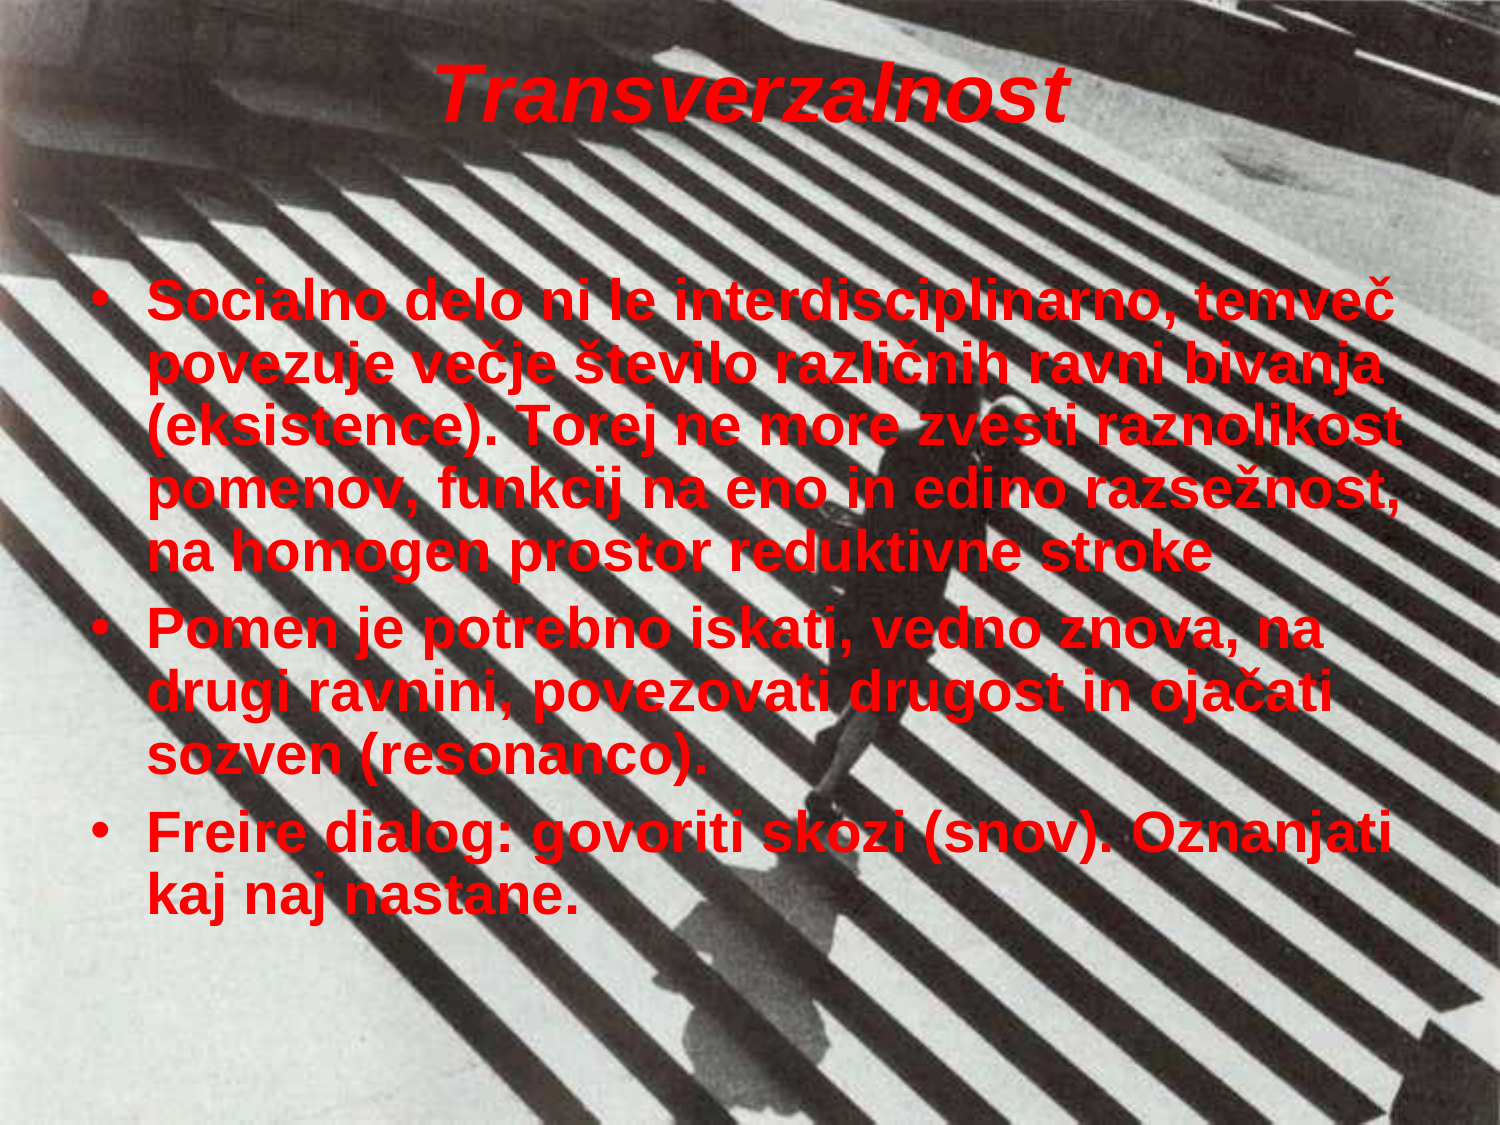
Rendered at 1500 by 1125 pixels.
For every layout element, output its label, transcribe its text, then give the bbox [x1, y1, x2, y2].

picture [0, 0, 1500, 1125]
list Socialno delo ni le interdisciplinarno, temveč povezuje večje število različnih ravni bivanja (eksistence). Torej ne more zvesti raznolikost pomenov, funkcij na eno in edino razsežnost, na homogen prostor reduktivne stroke Pomen je potrebno iskati, vedno znova, na drugi ravnini, povezovati drugost in ojačati sozven (resonanco). Freire dialog: govoriti skozi (snov). Oznanjati kaj naj nastane. [75, 262, 1426, 1016]
title Transverzalnost [75, 31, 1426, 247]
